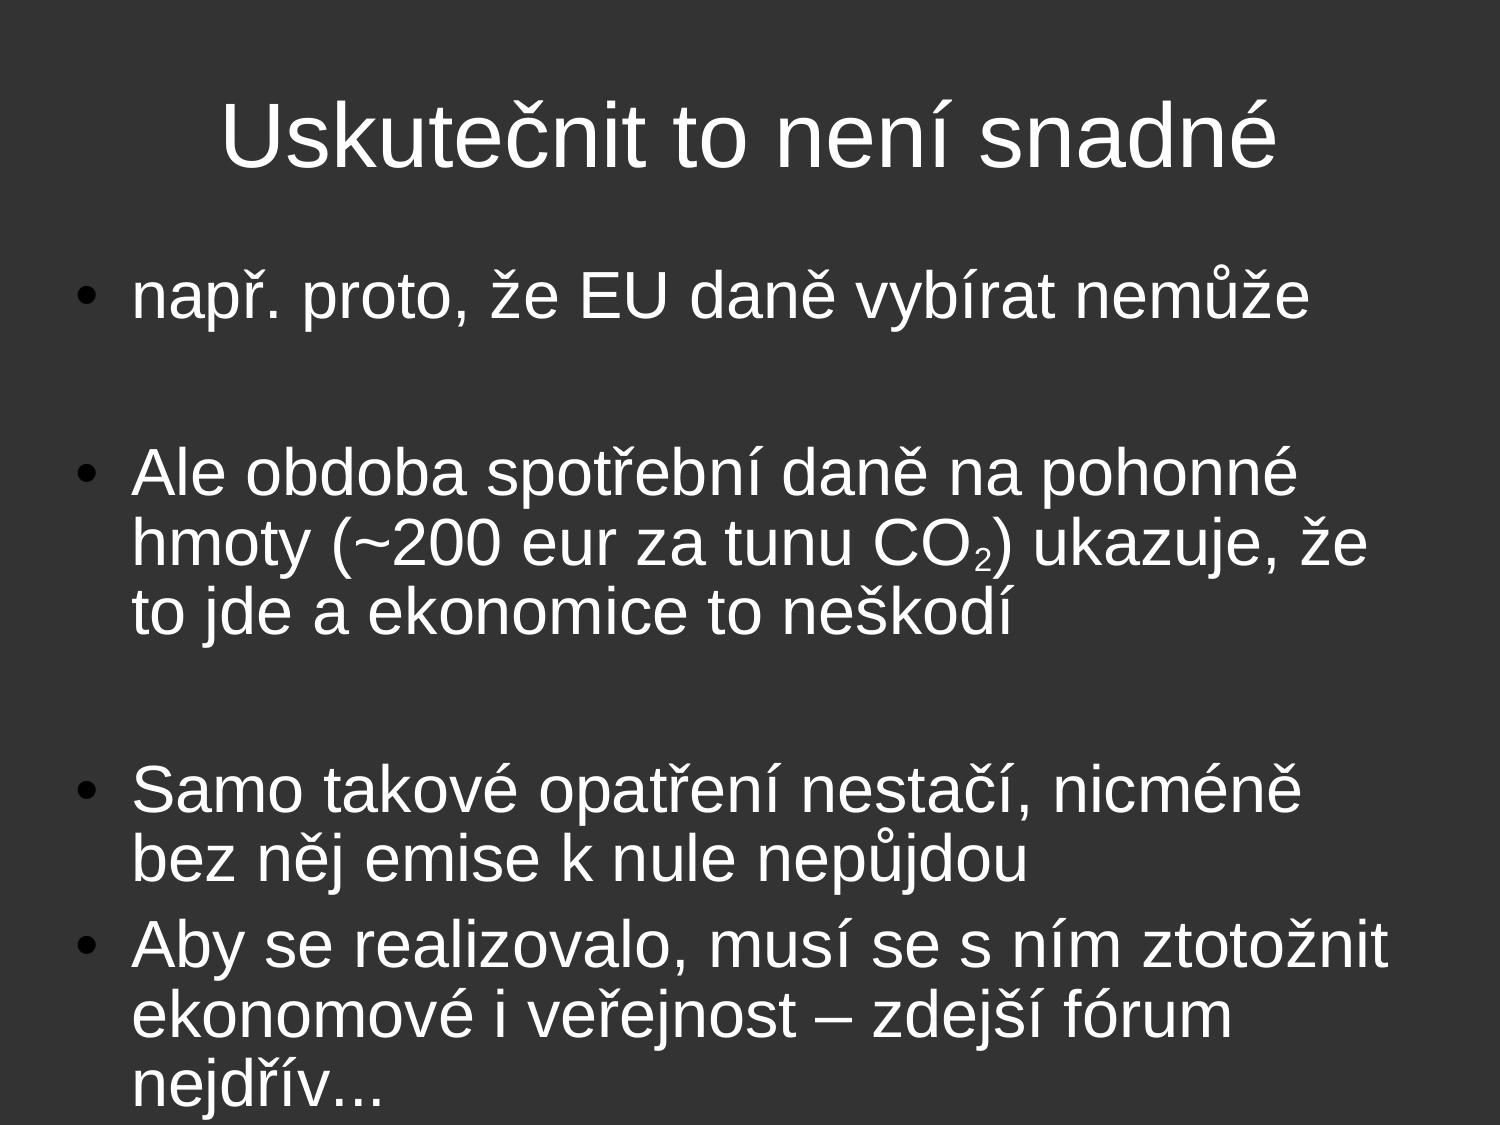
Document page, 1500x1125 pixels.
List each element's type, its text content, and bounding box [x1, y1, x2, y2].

title Uskutečnit to není snadné [75, 21, 1425, 257]
list např. proto, že EU daně vybírat nemůže Ale obdoba spotřební daně na pohonné hmoty (~200 eur za tunu CO2) ukazuje, že to jde a ekonomice to neškodí Samo takové opatření nestačí, nicméně bez něj emise k nule nepůjdou Aby se realizovalo, musí se s ním ztotožnit ekonomové i veřejnost – zdejší fórum nejdřív... [75, 262, 1425, 1125]
